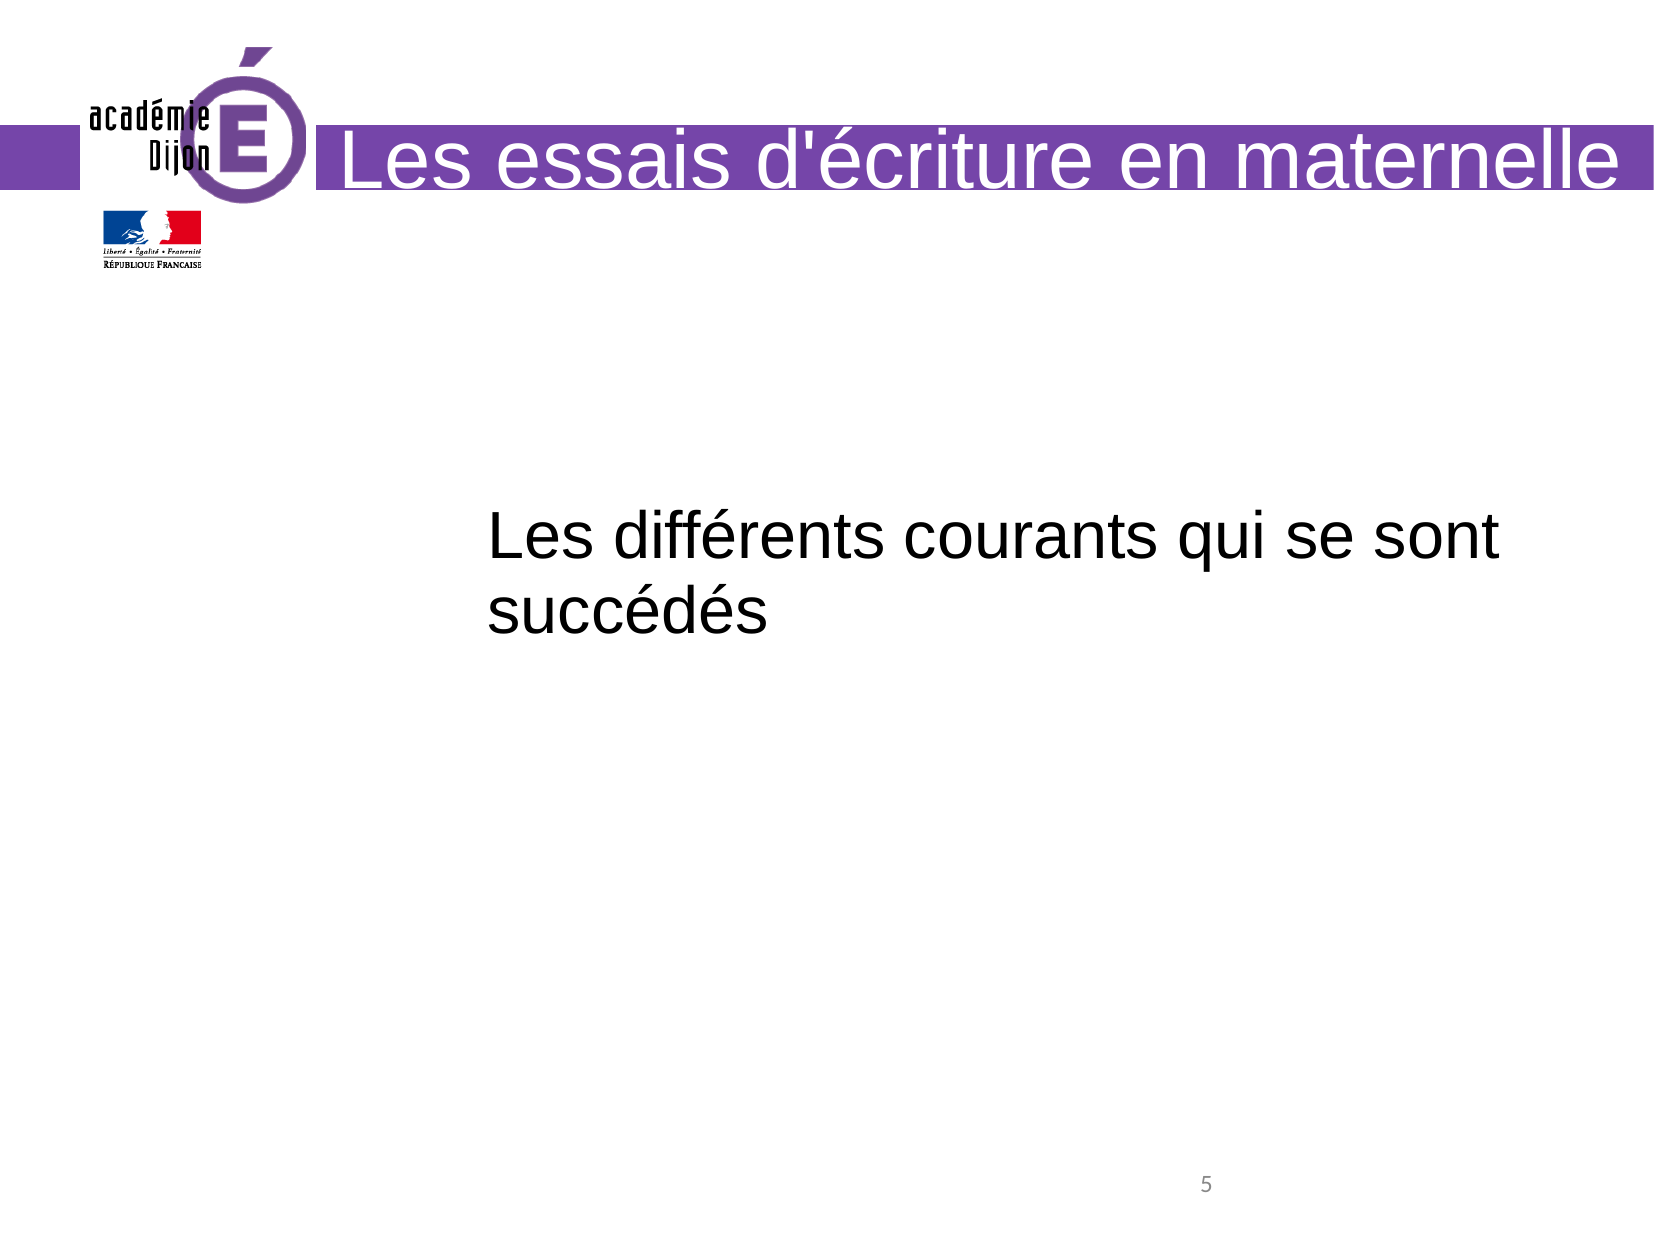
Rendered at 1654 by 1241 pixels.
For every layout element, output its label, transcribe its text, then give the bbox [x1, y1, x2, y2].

text_box Les différents courants qui se sont succédés [472, 191, 1625, 972]
title Les essais d'écriture en maternelle [231, 100, 1654, 219]
picture [90, 47, 306, 268]
